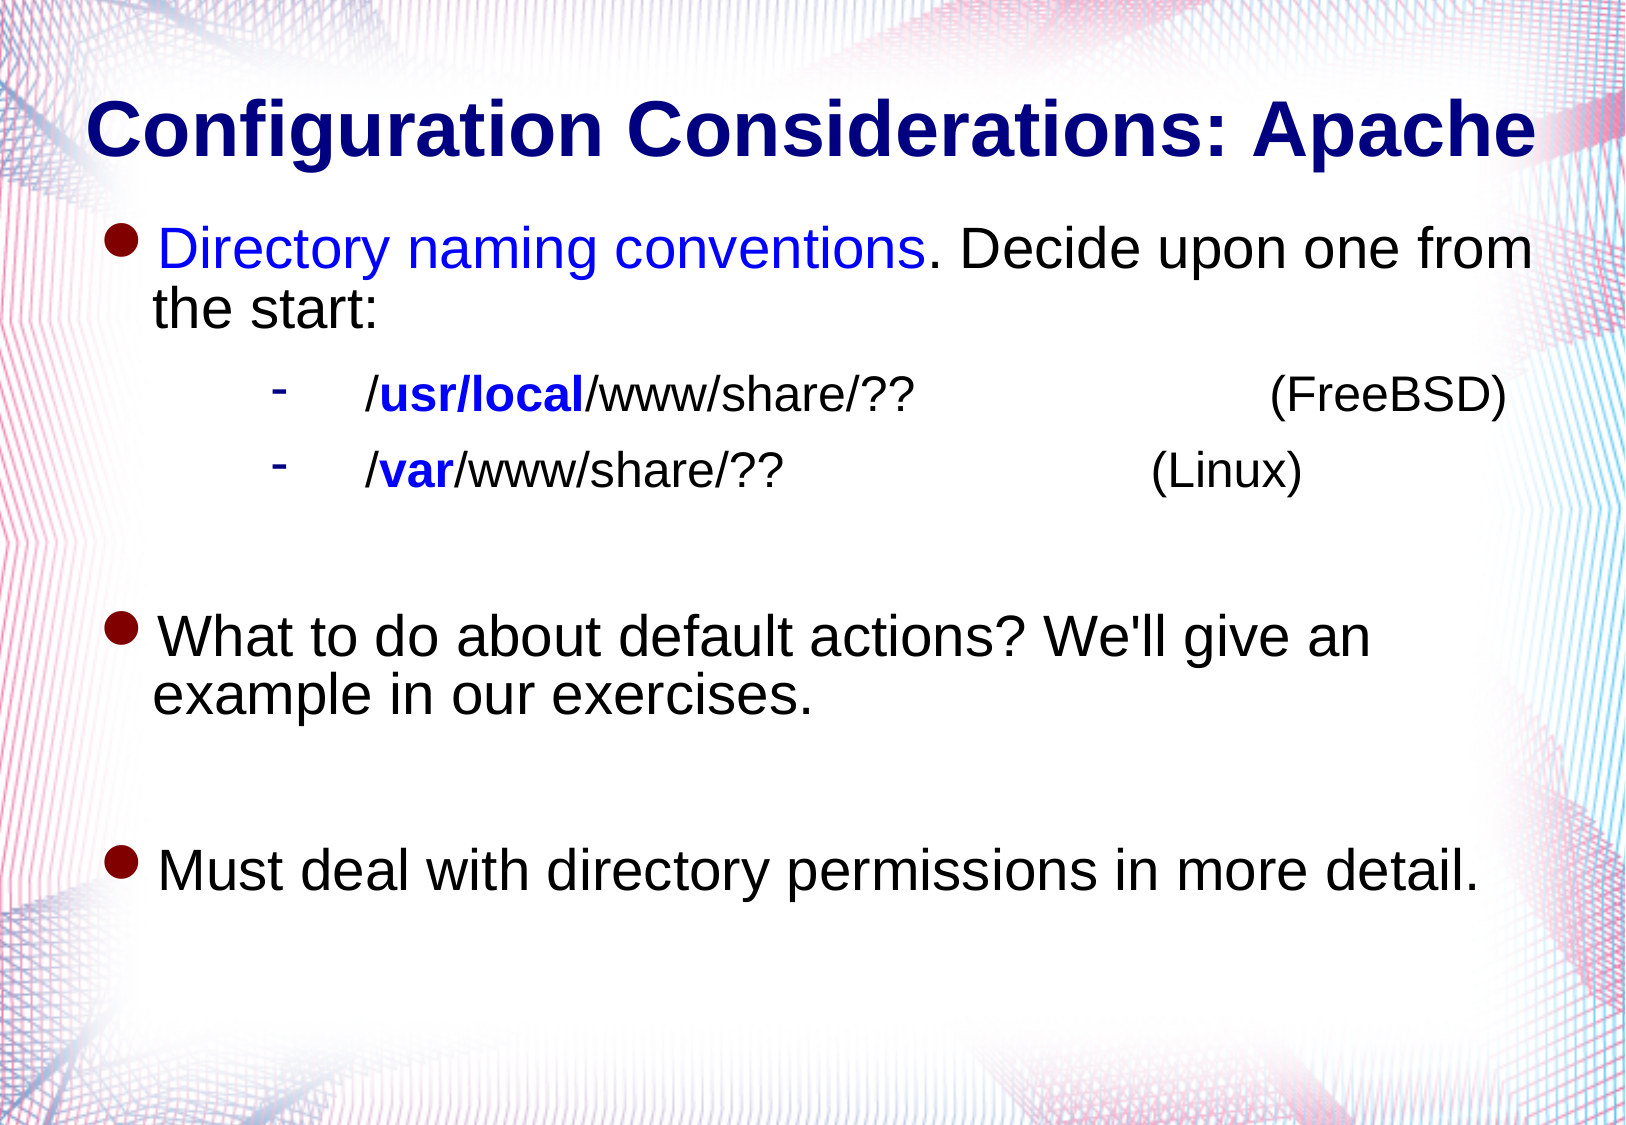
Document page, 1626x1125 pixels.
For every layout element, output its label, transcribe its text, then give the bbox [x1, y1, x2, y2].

picture [0, 0, 1626, 1125]
text_box Configuration Considerations: Apache [54, 44, 1571, 215]
text_box Directory naming conventions. Decide upon one from the start: /usr/local/www/share/?? (FreeBSD) /var/www/share/?? (Linux) What to do about default actions? We'll give an example in our exercises. Must deal with directory permissions in more detail. [81, 214, 1560, 1063]
